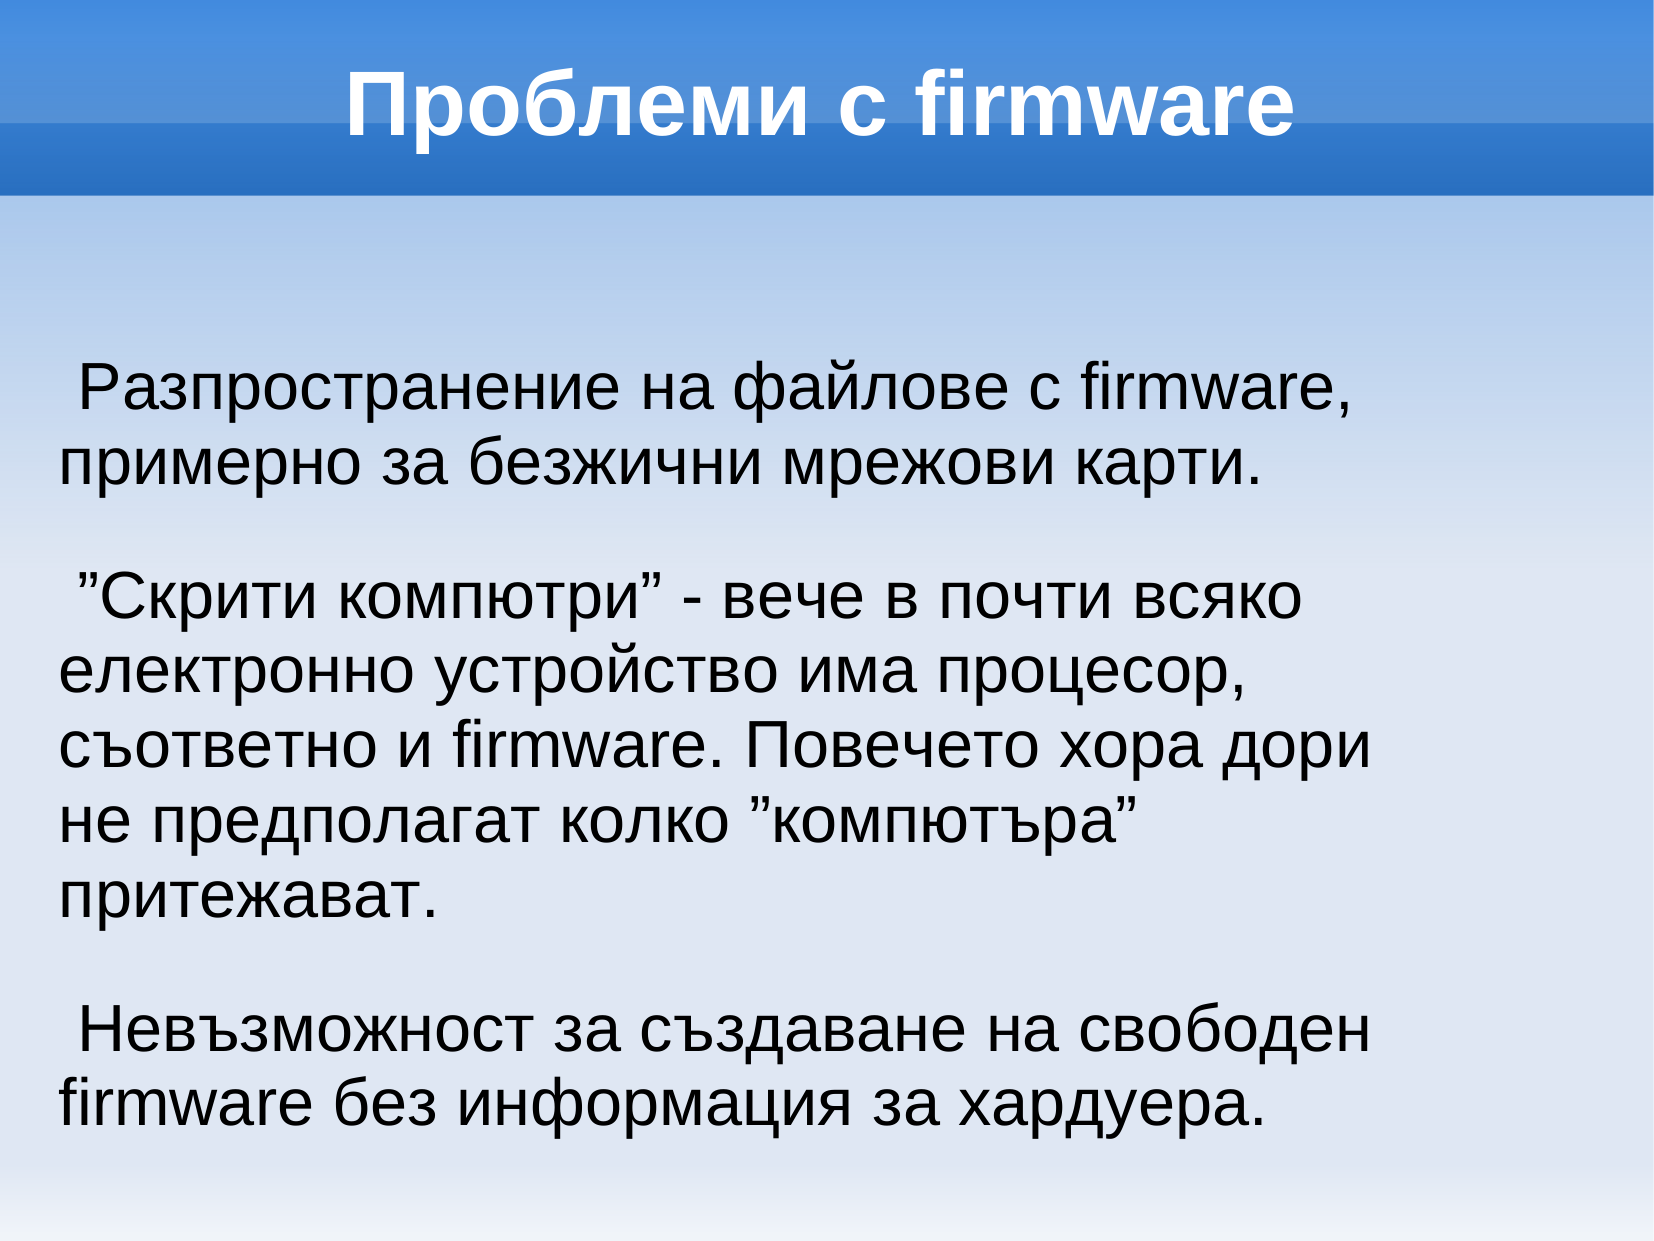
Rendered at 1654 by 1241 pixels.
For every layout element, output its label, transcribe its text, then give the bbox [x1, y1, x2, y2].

text_box Разпространение на файлове с firmware, примерно за безжични мрежови карти. ”Скрити компютри” - вече в почти всяко електронно устройство има процесор, съответно и firmware. Повечето хора дори не предполагат колко ”компютъра” притежават. Невъзможност за създаване на свободен firmware без информация за хардуера. [59, 265, 1548, 1224]
picture [0, 0, 1654, 1241]
title Проблеми с firmware [76, 7, 1565, 200]
